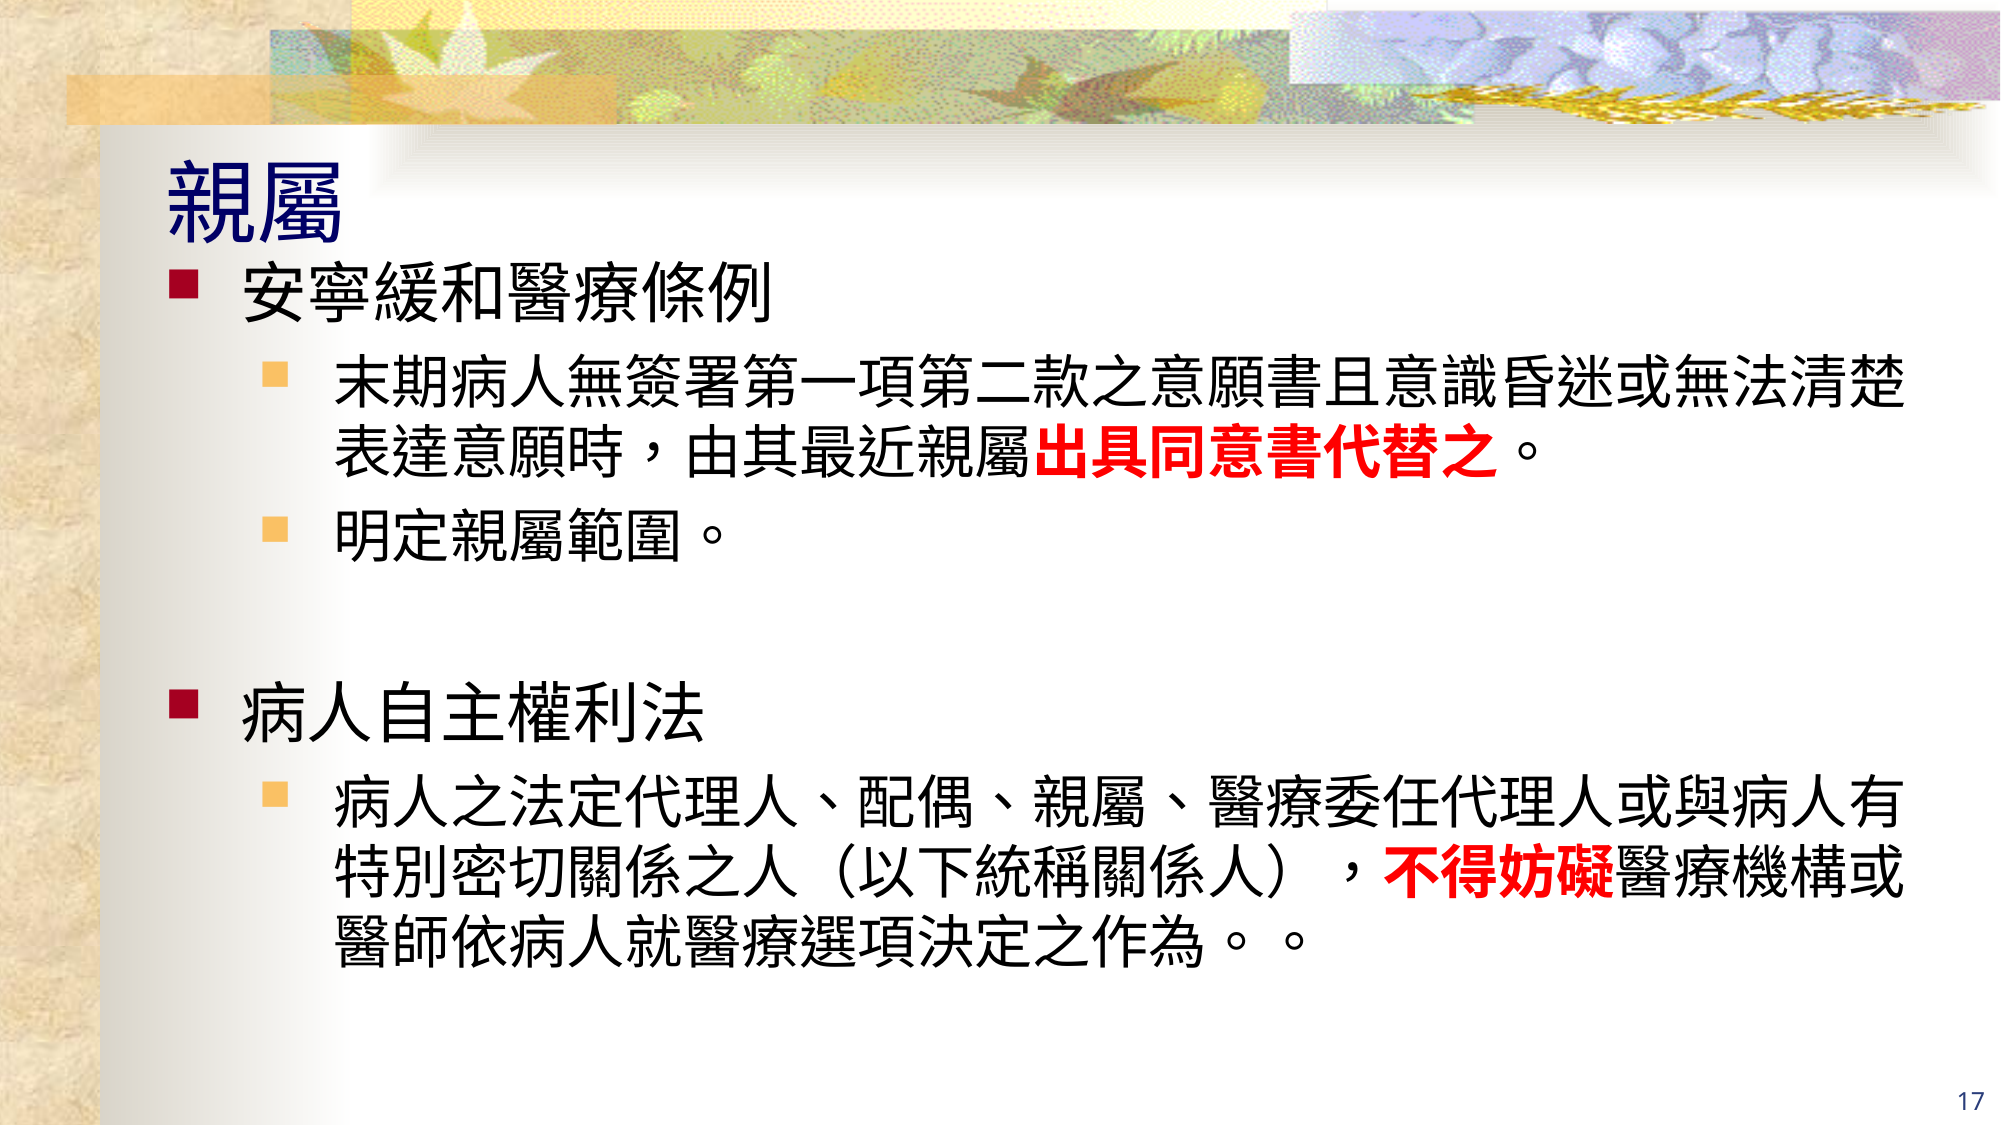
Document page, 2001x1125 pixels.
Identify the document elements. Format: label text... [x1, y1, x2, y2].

text_box <編號> [1799, 1052, 2001, 1125]
picture [0, 0, 2001, 1125]
title 親屬 [150, 137, 1934, 232]
list 安寧緩和醫療條例 末期病人無簽署第一項第二款之意願書且意識昏迷或無法清楚表達意願時，由其最近親屬出具同意書代替之。 明定親屬範圍。 病人自主權利法 病人之法定代理人、配偶、親屬、醫療委任代理人或與病人有特別密切關係之人（以下統稱關係人），不得妨礙醫療機構或醫師依病人就醫療選項決定之作為。。 [150, 243, 1934, 1020]
